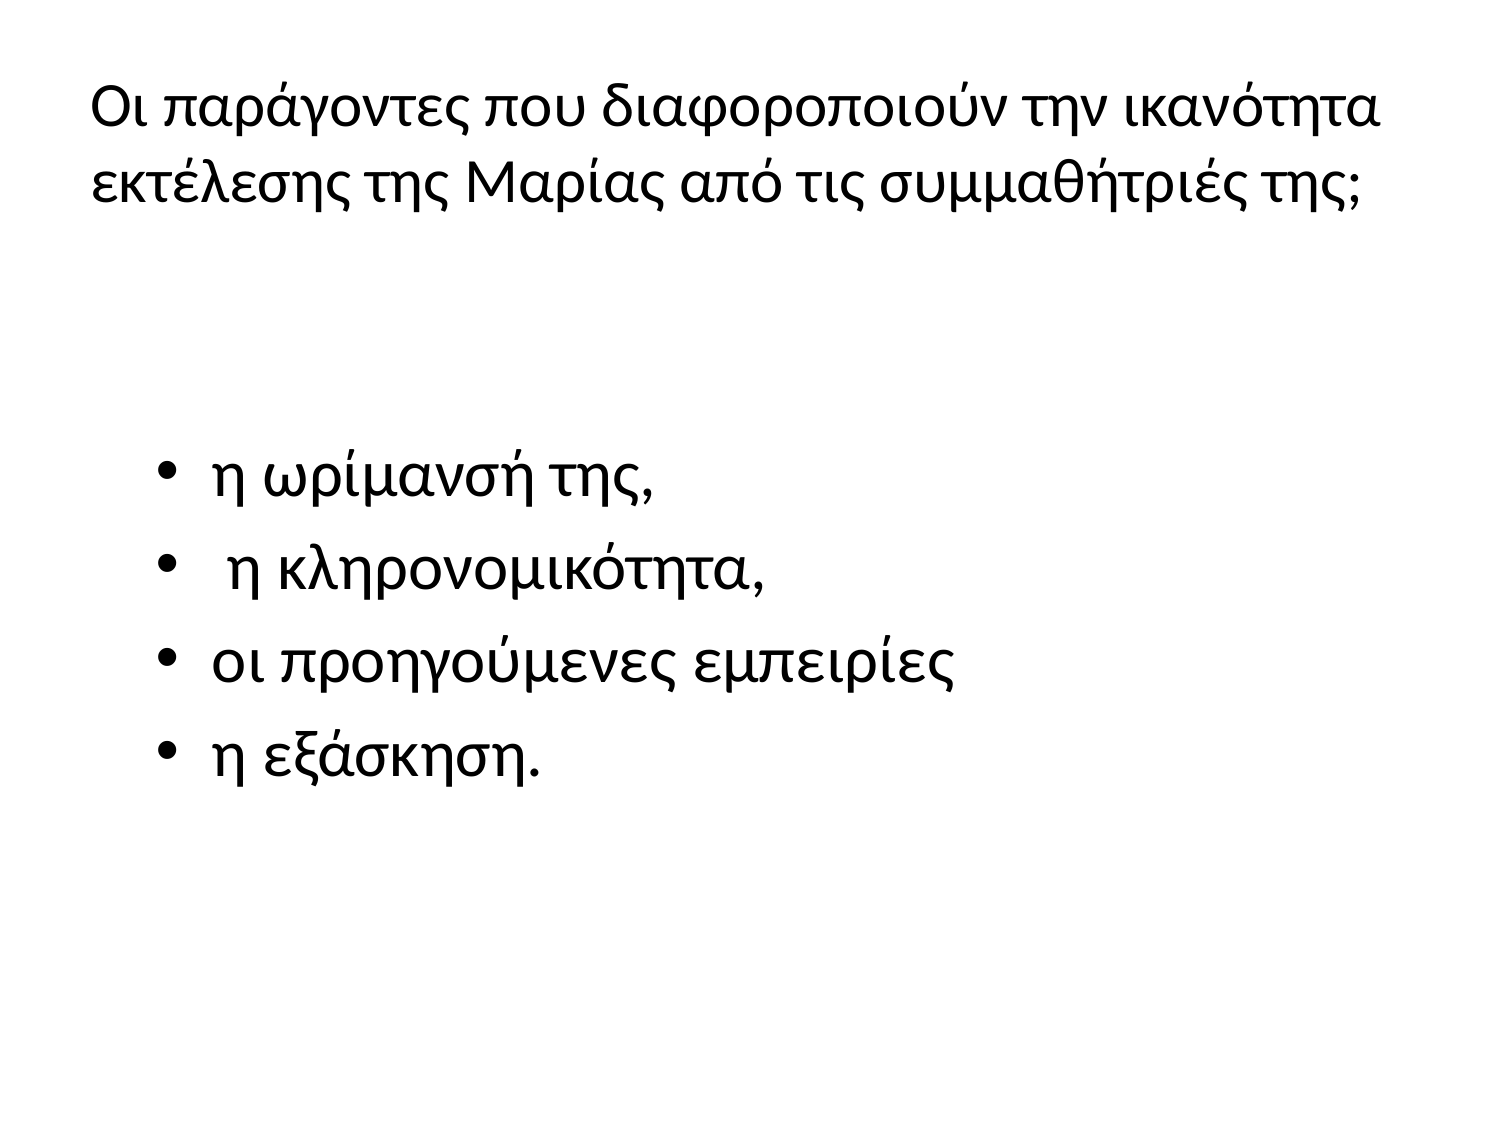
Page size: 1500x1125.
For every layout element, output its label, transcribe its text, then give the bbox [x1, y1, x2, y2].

title Οι παράγοντες που διαφοροποιούν την ικανότητα εκτέλεσης της Μαρίας από τις συμμαθήτριές της; [75, 45, 1425, 233]
list η ωρίμανσή της, η κληρονομικότητα, οι προηγούμενες εμπειρίες η εξάσκηση. [140, 421, 1367, 1027]
